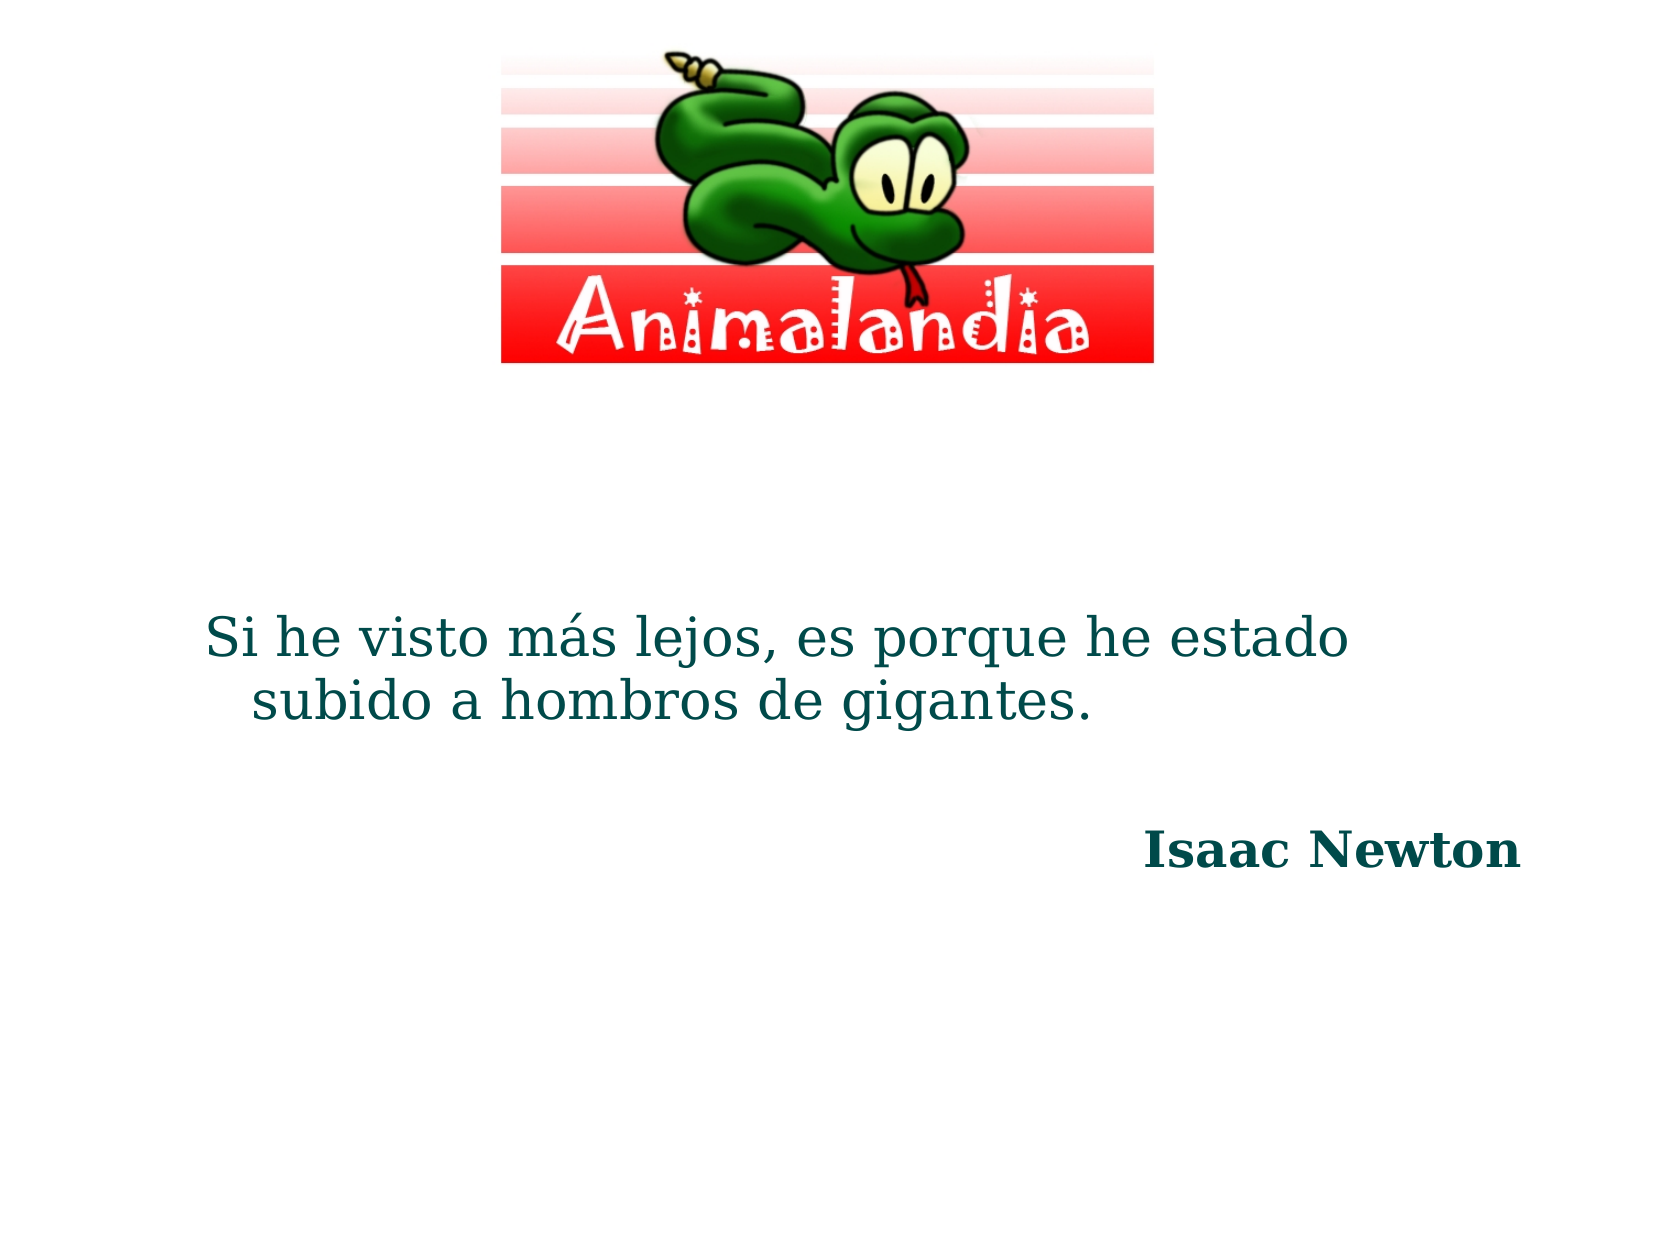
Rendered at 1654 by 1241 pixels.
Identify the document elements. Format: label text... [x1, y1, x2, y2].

list Si he visto más lejos, es porque he estado subido a hombros de gigantes. Isaac Newton [109, 606, 1522, 950]
picture [488, 43, 1166, 373]
